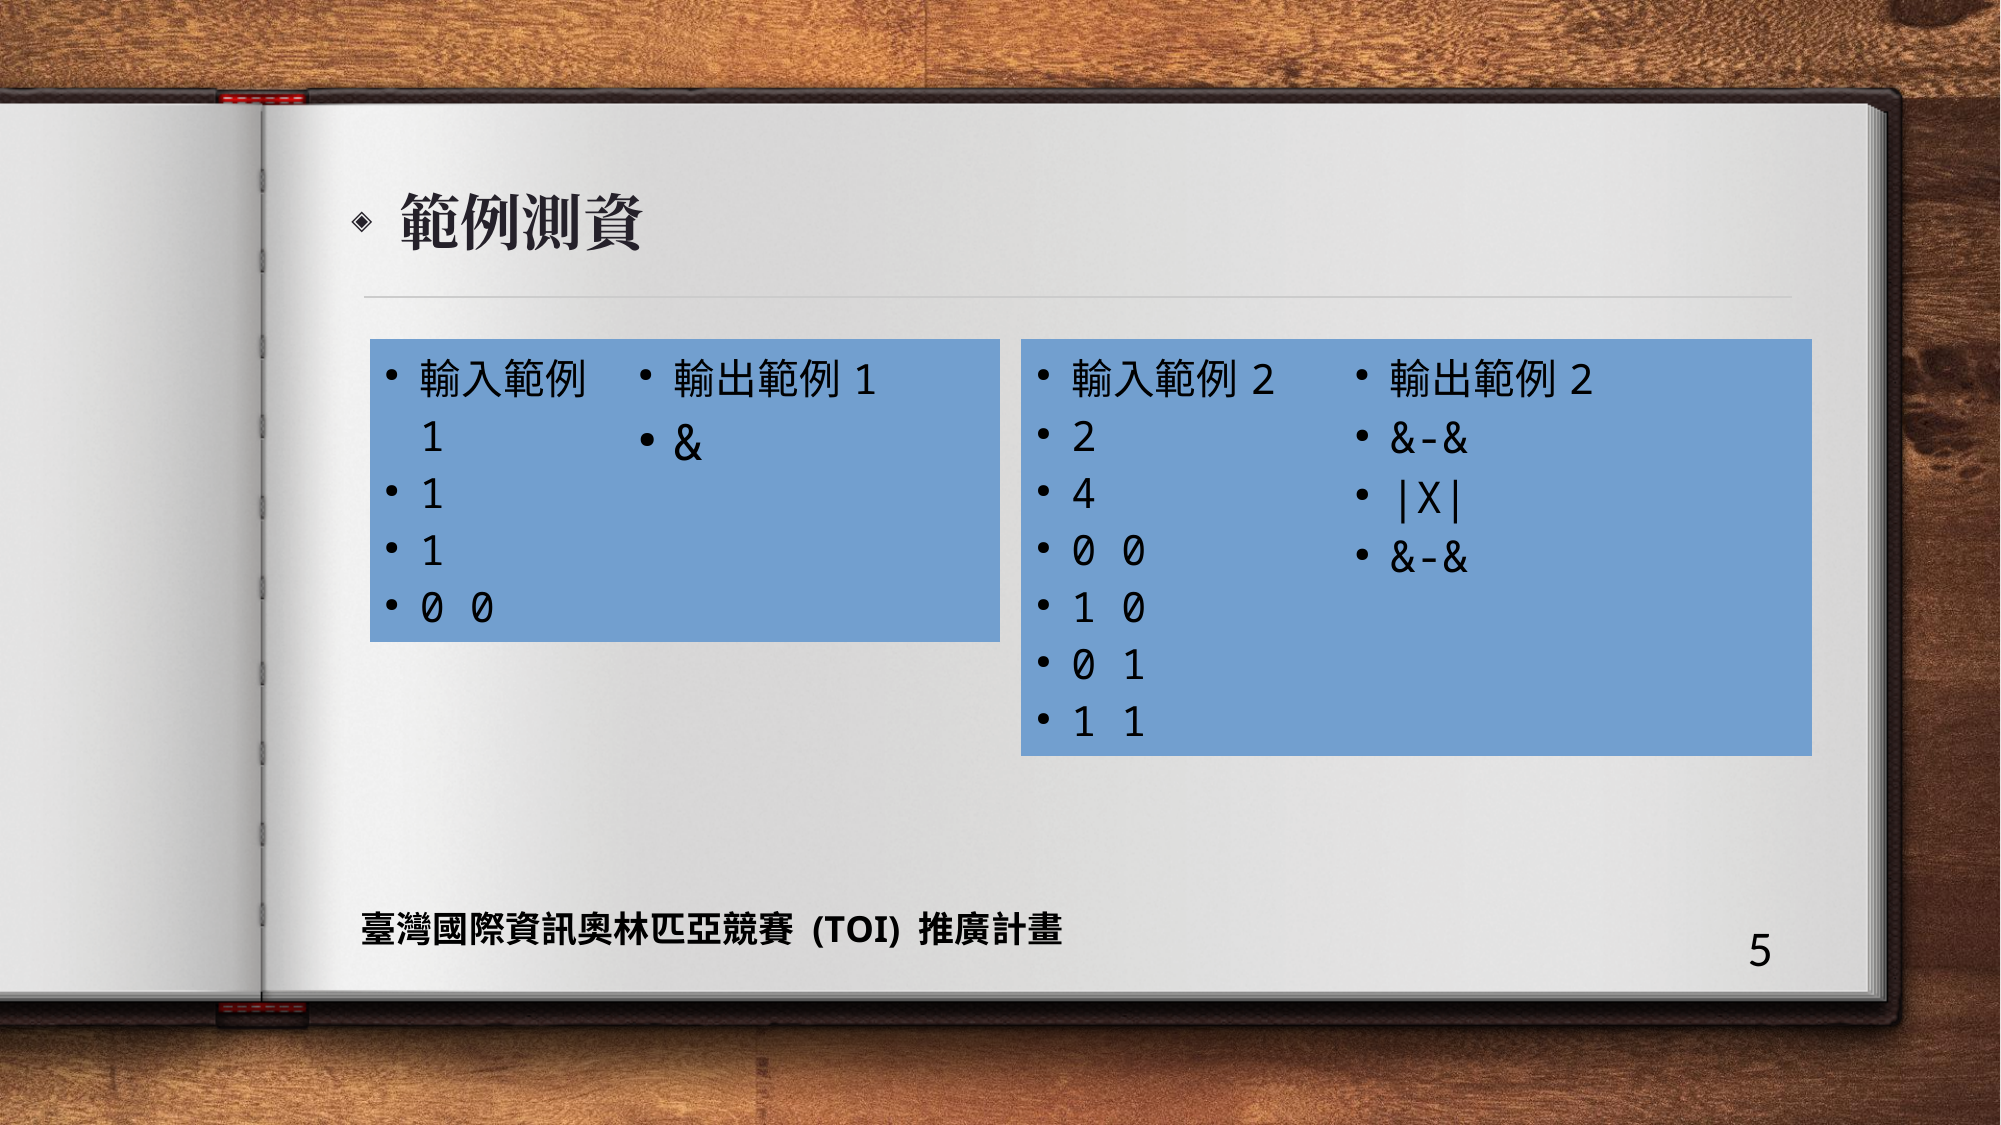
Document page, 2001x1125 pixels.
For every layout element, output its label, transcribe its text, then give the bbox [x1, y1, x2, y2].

table_header 輸入範例2 2 4 0 0 1 0 0 1 1 1 [1021, 339, 1340, 756]
text_box [1727, 896, 1848, 983]
table_header 輸入範例1 1 1 0 0 [370, 339, 624, 642]
list 範例測資 [336, 168, 1591, 273]
table_header 輸出範例2 &-& |X| &-& [1340, 339, 1812, 756]
table_header 輸出範例1 & [624, 339, 1000, 642]
